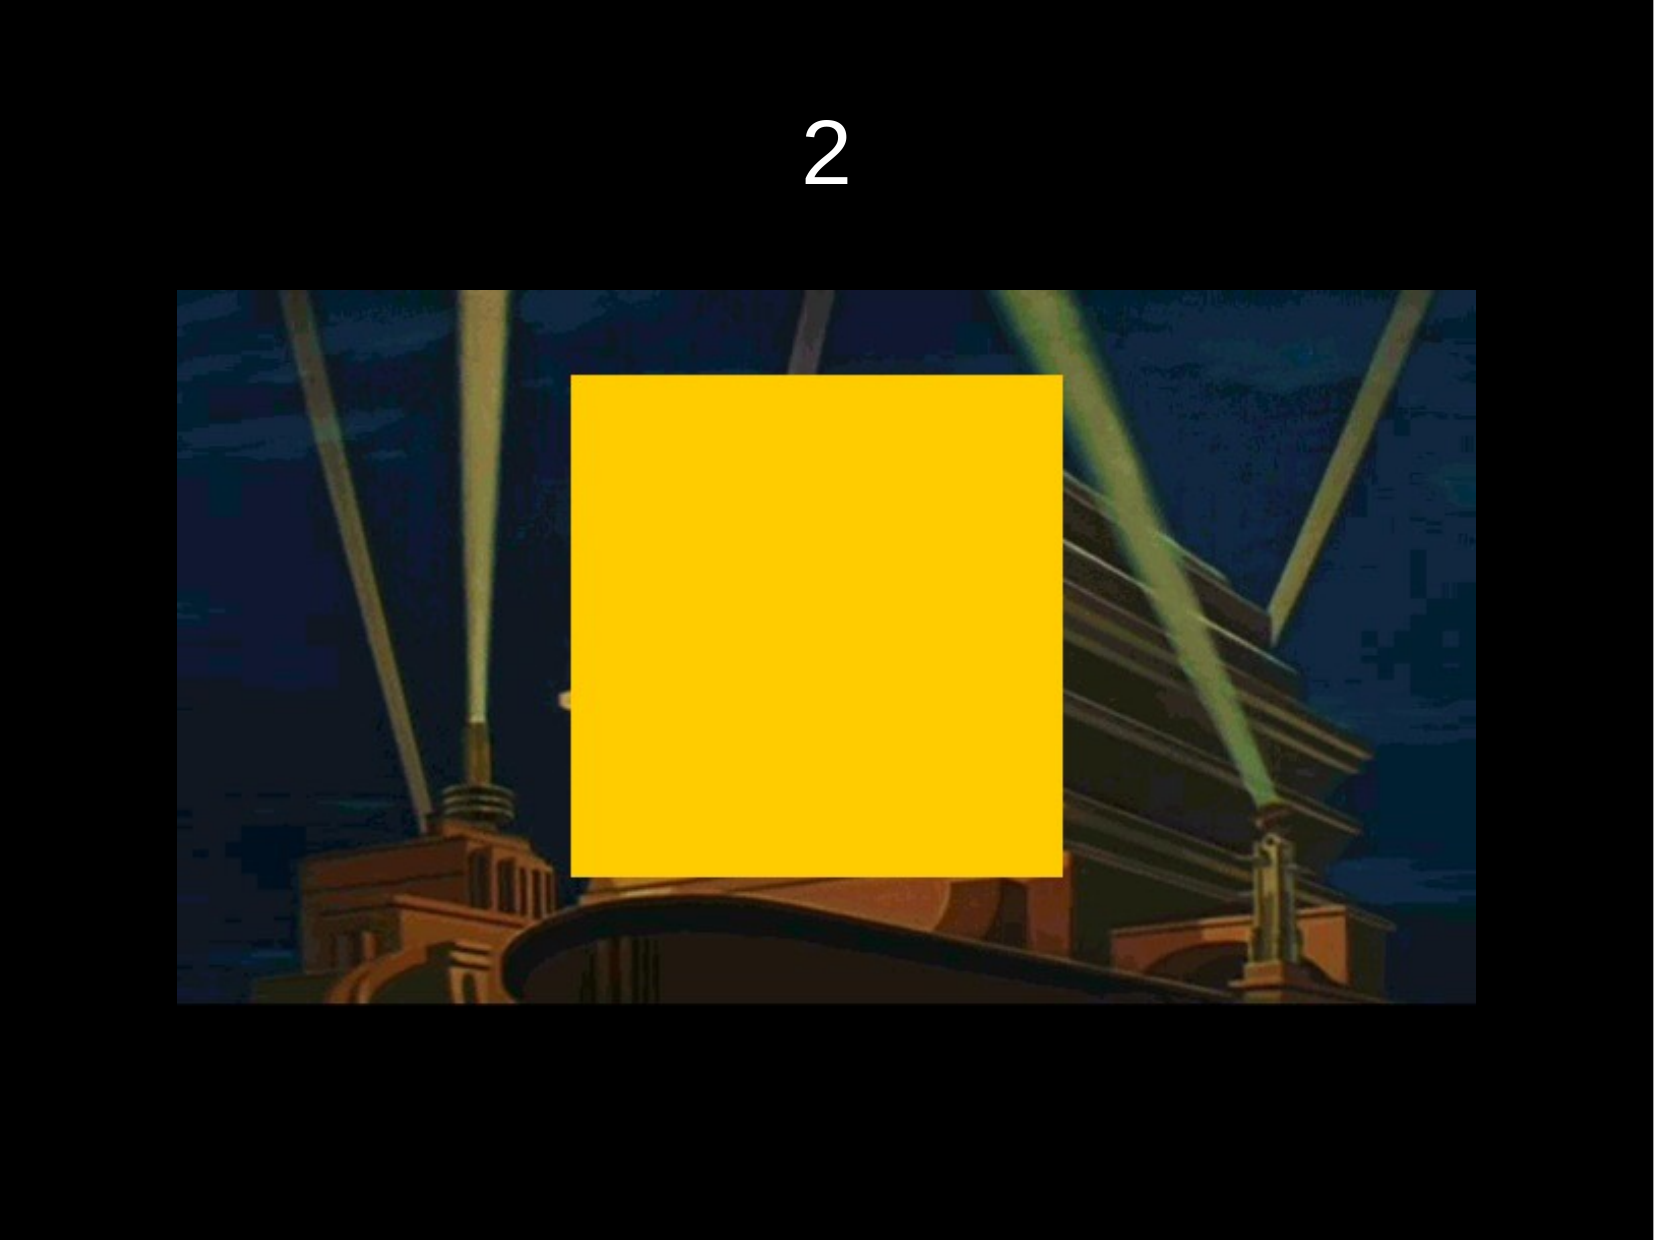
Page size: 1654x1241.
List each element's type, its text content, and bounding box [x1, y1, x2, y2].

title 2 [82, 49, 1571, 257]
picture [177, 290, 1476, 1010]
